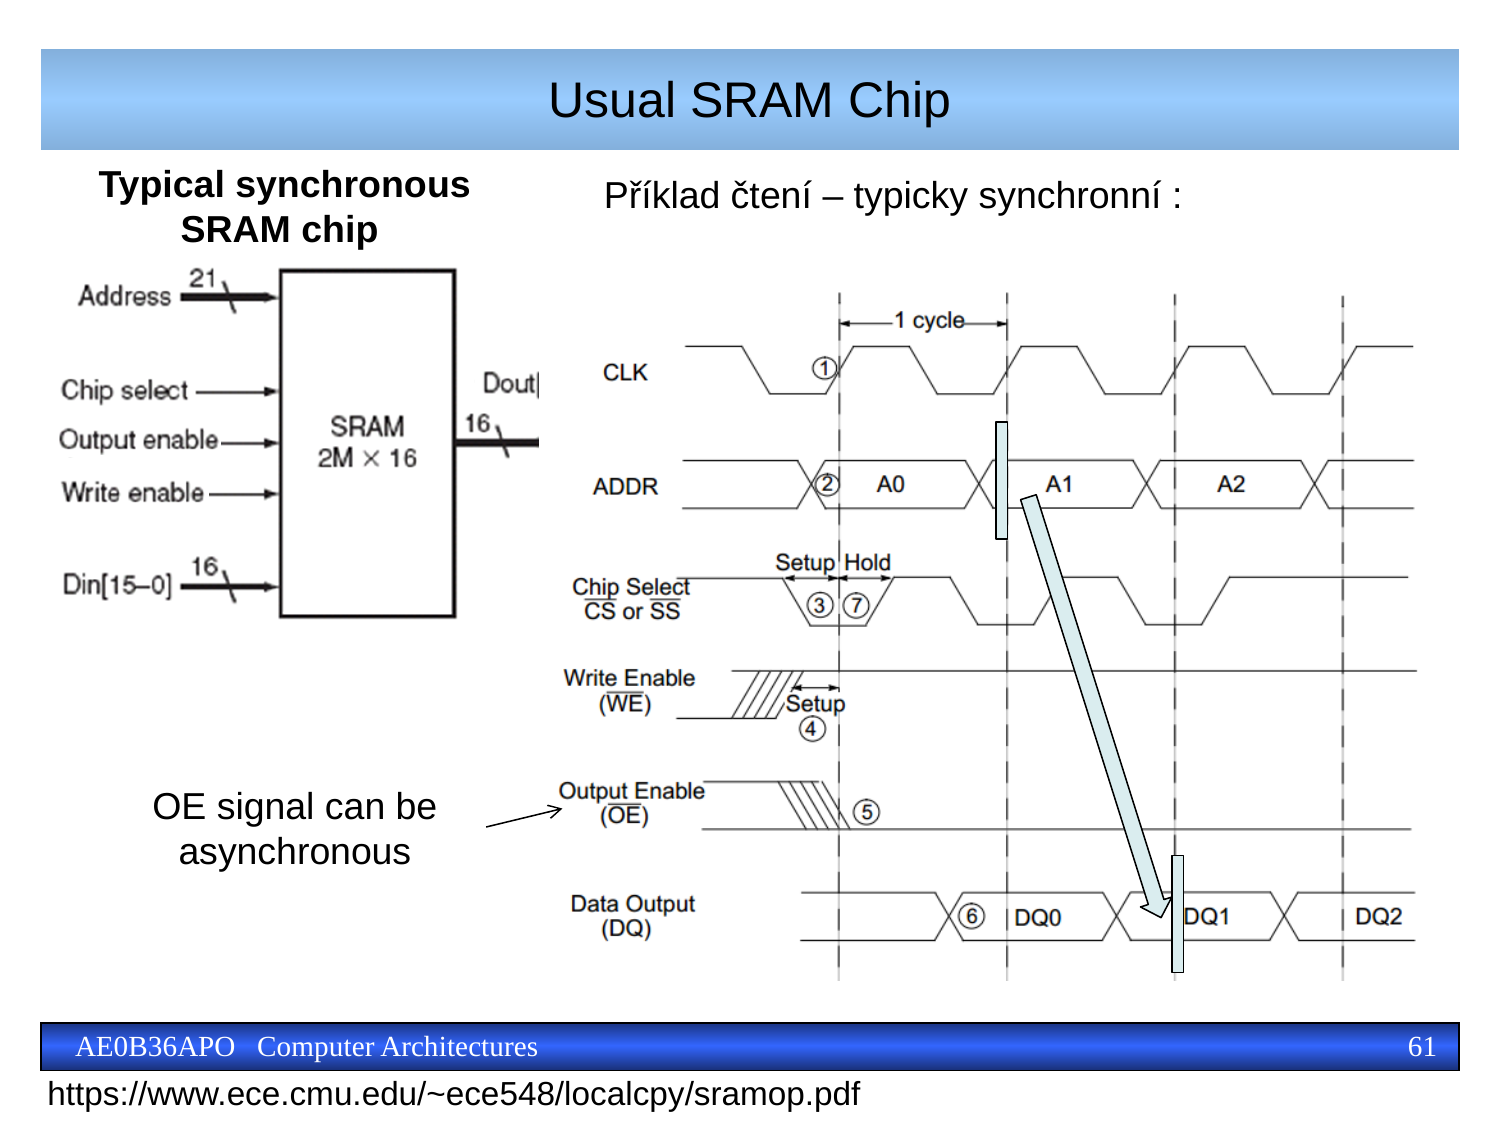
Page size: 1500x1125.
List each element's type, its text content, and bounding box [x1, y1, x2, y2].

text_box [1020, 494, 1184, 973]
text_box Příklad čtení – typicky synchronní : [589, 163, 1198, 224]
picture [51, 257, 1430, 981]
text_box https://www.ece.cmu.edu/~ece548/localcpy/sramop.pdf [32, 1065, 1416, 1120]
title Usual SRAM Chip [41, 49, 1459, 150]
text_box Typical synchronous SRAM chip [84, 152, 486, 258]
text_box [996, 421, 1008, 539]
text_box OE signal can be asynchronous [137, 774, 453, 880]
